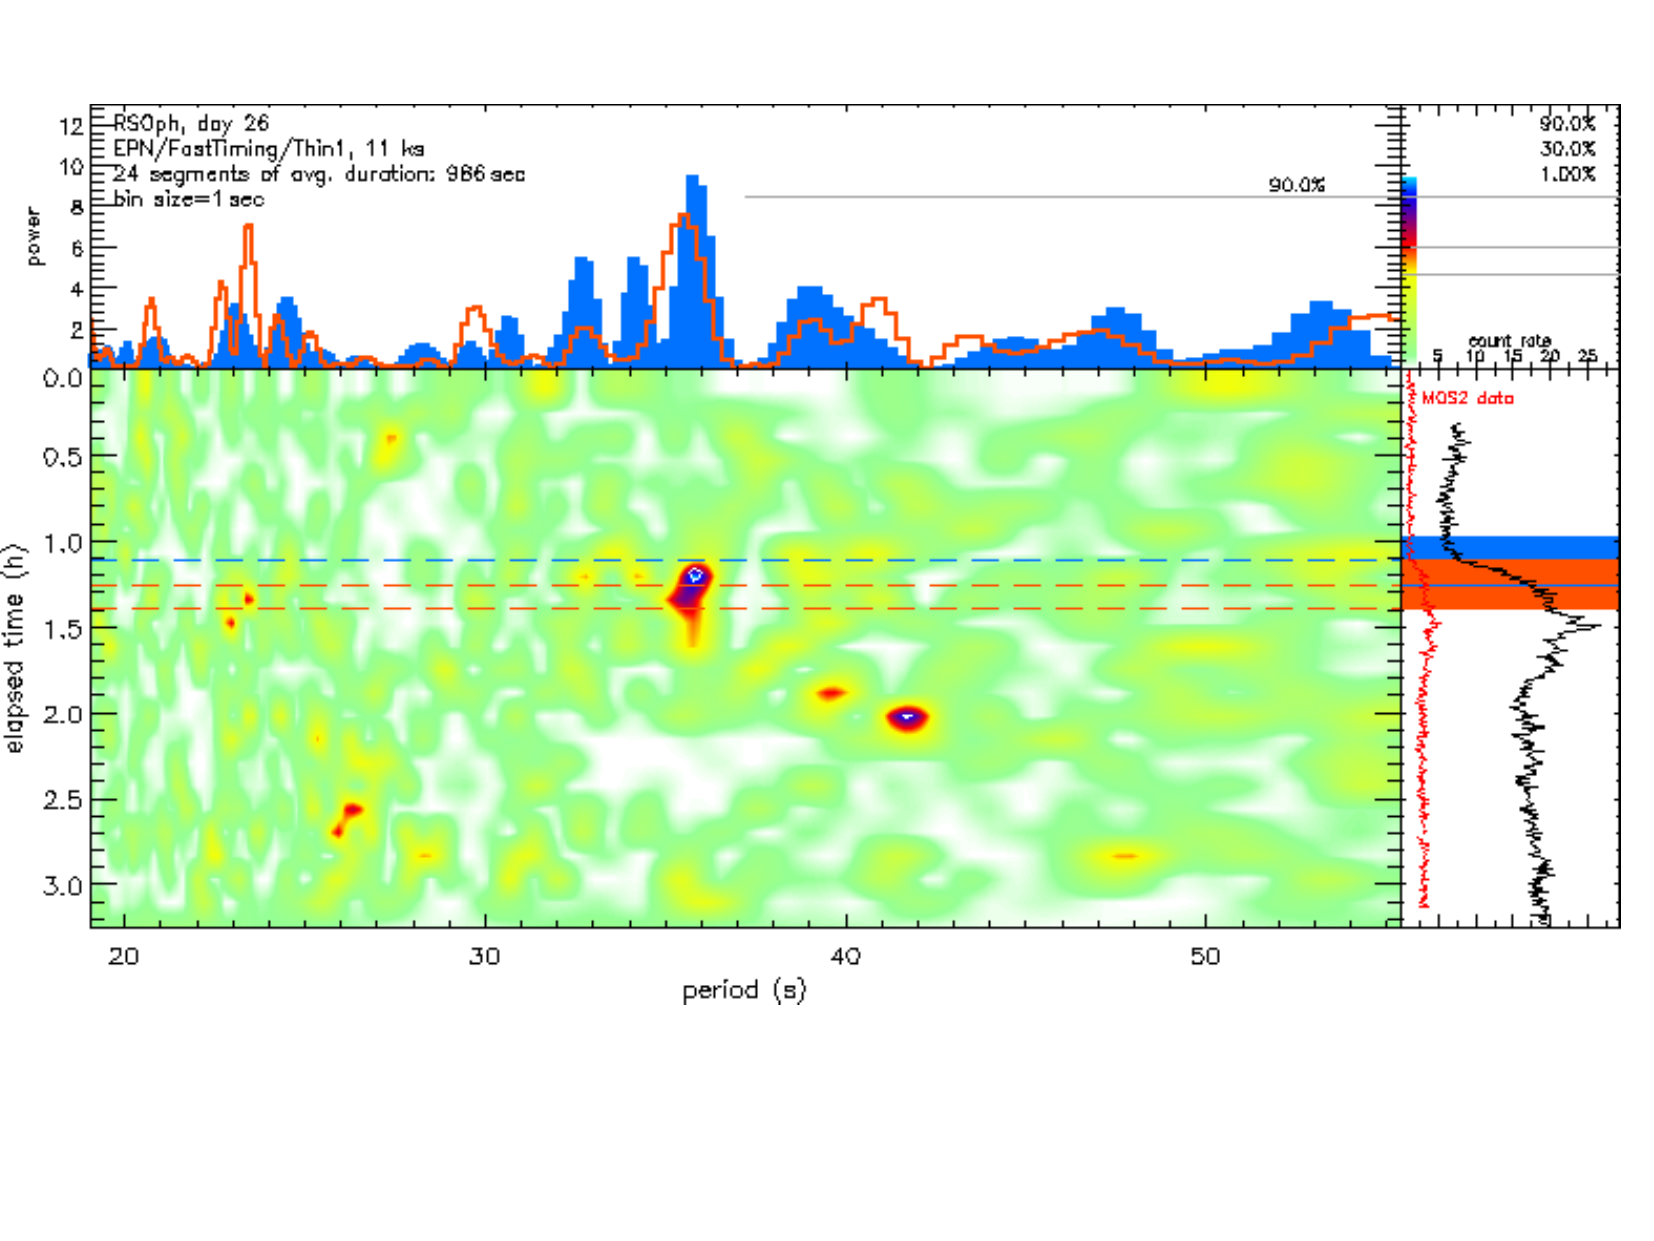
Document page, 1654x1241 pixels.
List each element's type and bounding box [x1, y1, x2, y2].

picture [0, 104, 1621, 1006]
